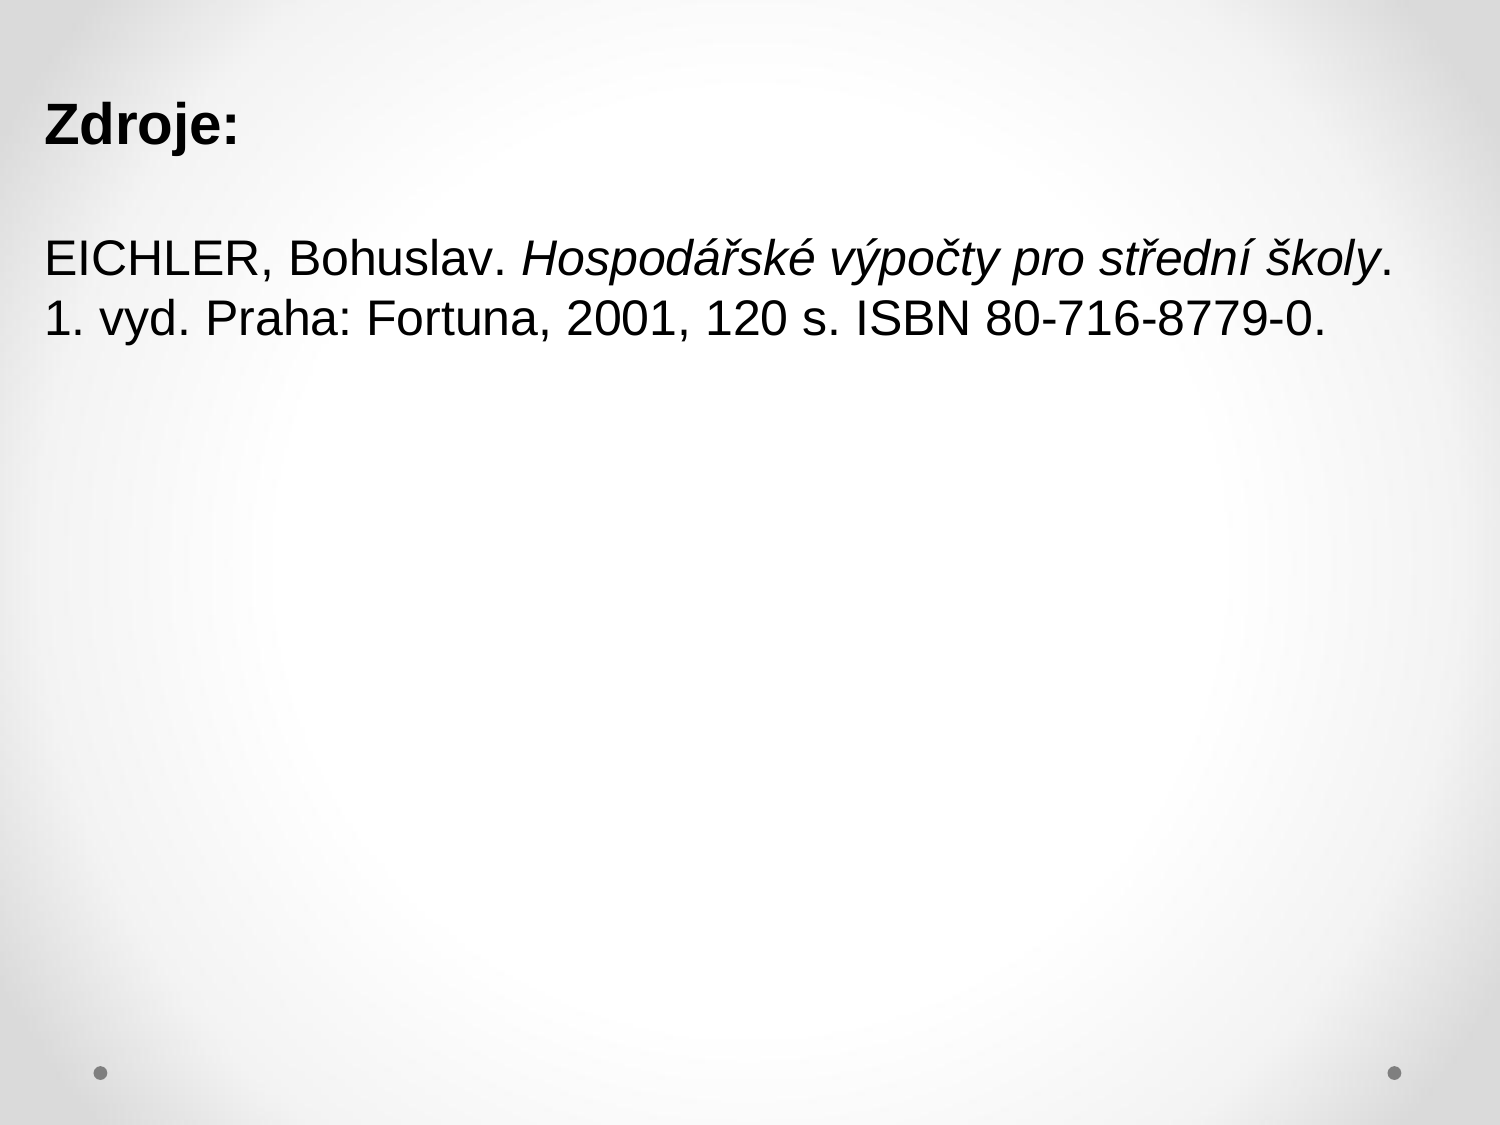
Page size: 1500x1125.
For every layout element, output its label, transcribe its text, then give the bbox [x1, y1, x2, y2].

picture [0, 0, 1500, 1125]
text_box Zdroje: EICHLER, Bohuslav. Hospodářské výpočty pro střední školy. 1. vyd. Praha: Fortuna, 2001, 120 s. ISBN 80-716-8779-0. [29, 78, 1483, 354]
